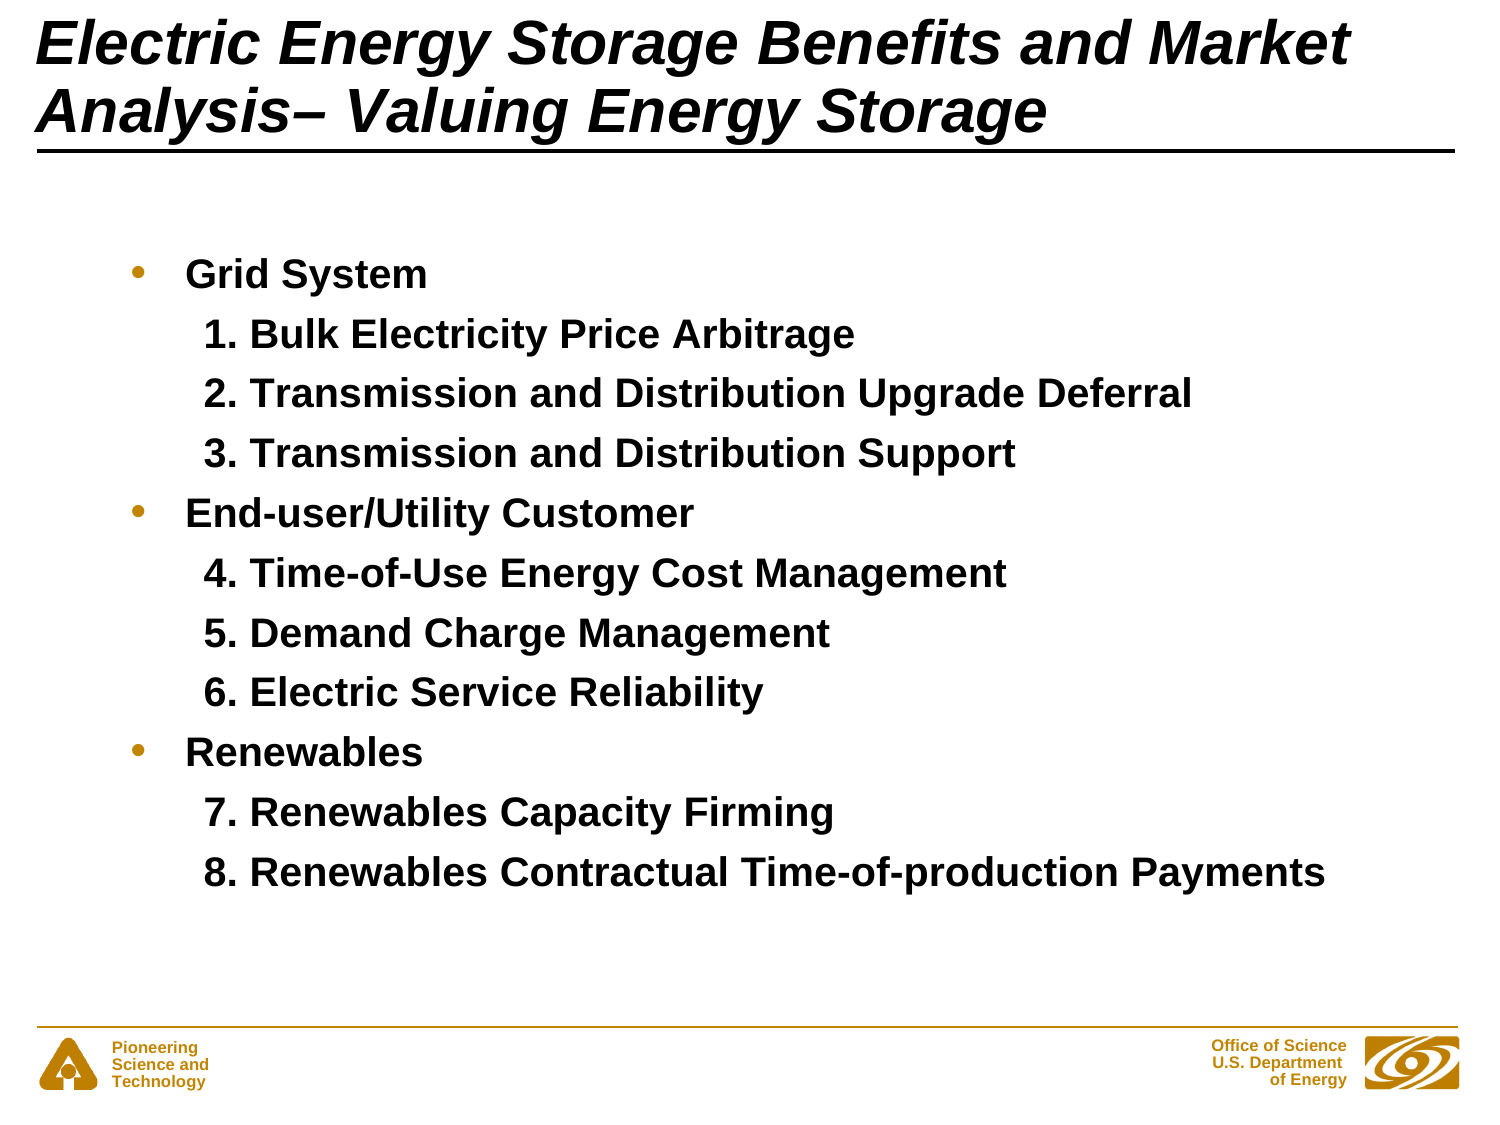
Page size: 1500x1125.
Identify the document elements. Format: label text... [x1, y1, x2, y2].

picture [1362, 1032, 1463, 1093]
list Grid System 1. Bulk Electricity Price Arbitrage 2. Transmission and Distribution Upgrade Deferral 3. Transmission and Distribution Support End-user/Utility Customer 4. Time-of-Use Energy Cost Management 5. Demand Charge Management 6. Electric Service Reliability Renewables 7. Renewables Capacity Firming 8. Renewables Contractual Time-of-production Payments [114, 239, 1459, 910]
picture [35, 1034, 101, 1094]
title Electric Energy Storage Benefits and Market Analysis– Valuing Energy Storage [21, 10, 1459, 154]
